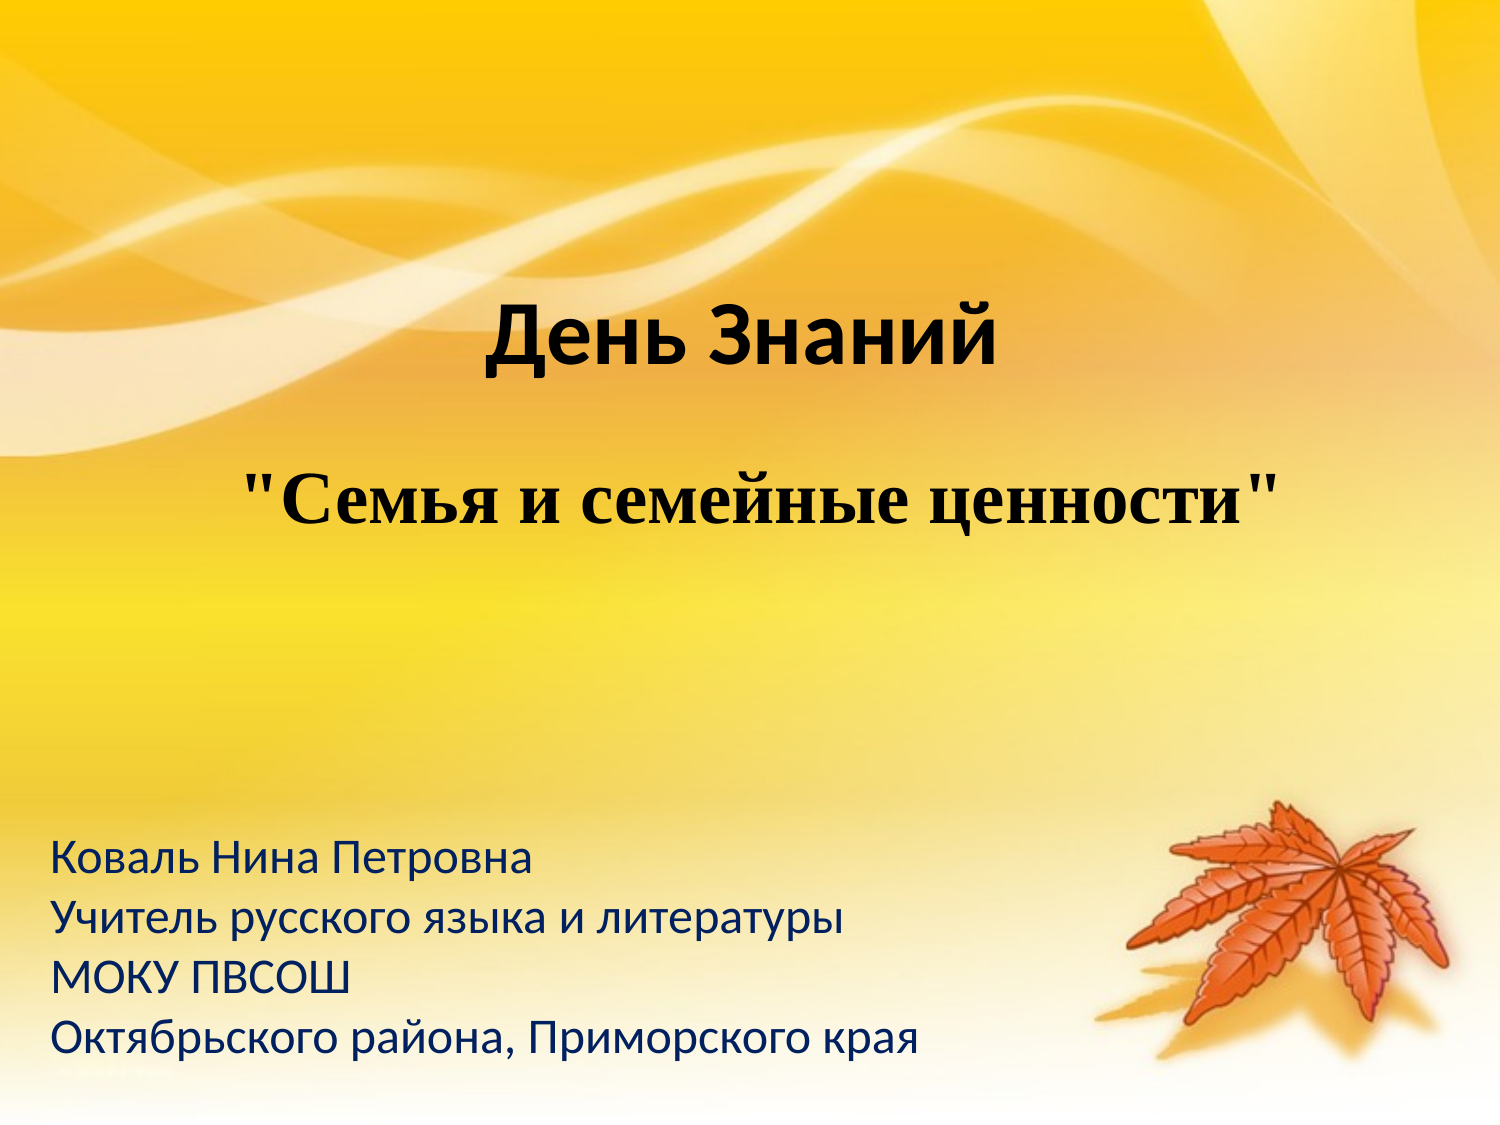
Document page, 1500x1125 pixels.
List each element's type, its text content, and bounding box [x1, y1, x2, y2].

text_box "Семья и семейные ценности" [164, 433, 1360, 628]
picture [0, 0, 1500, 1125]
title День Знаний [105, 257, 1381, 501]
text_box Коваль Нина Петровна Учитель русского языка и литературы МОКУ ПВСОШ Октябрьского района, Приморского края [35, 808, 950, 1090]
